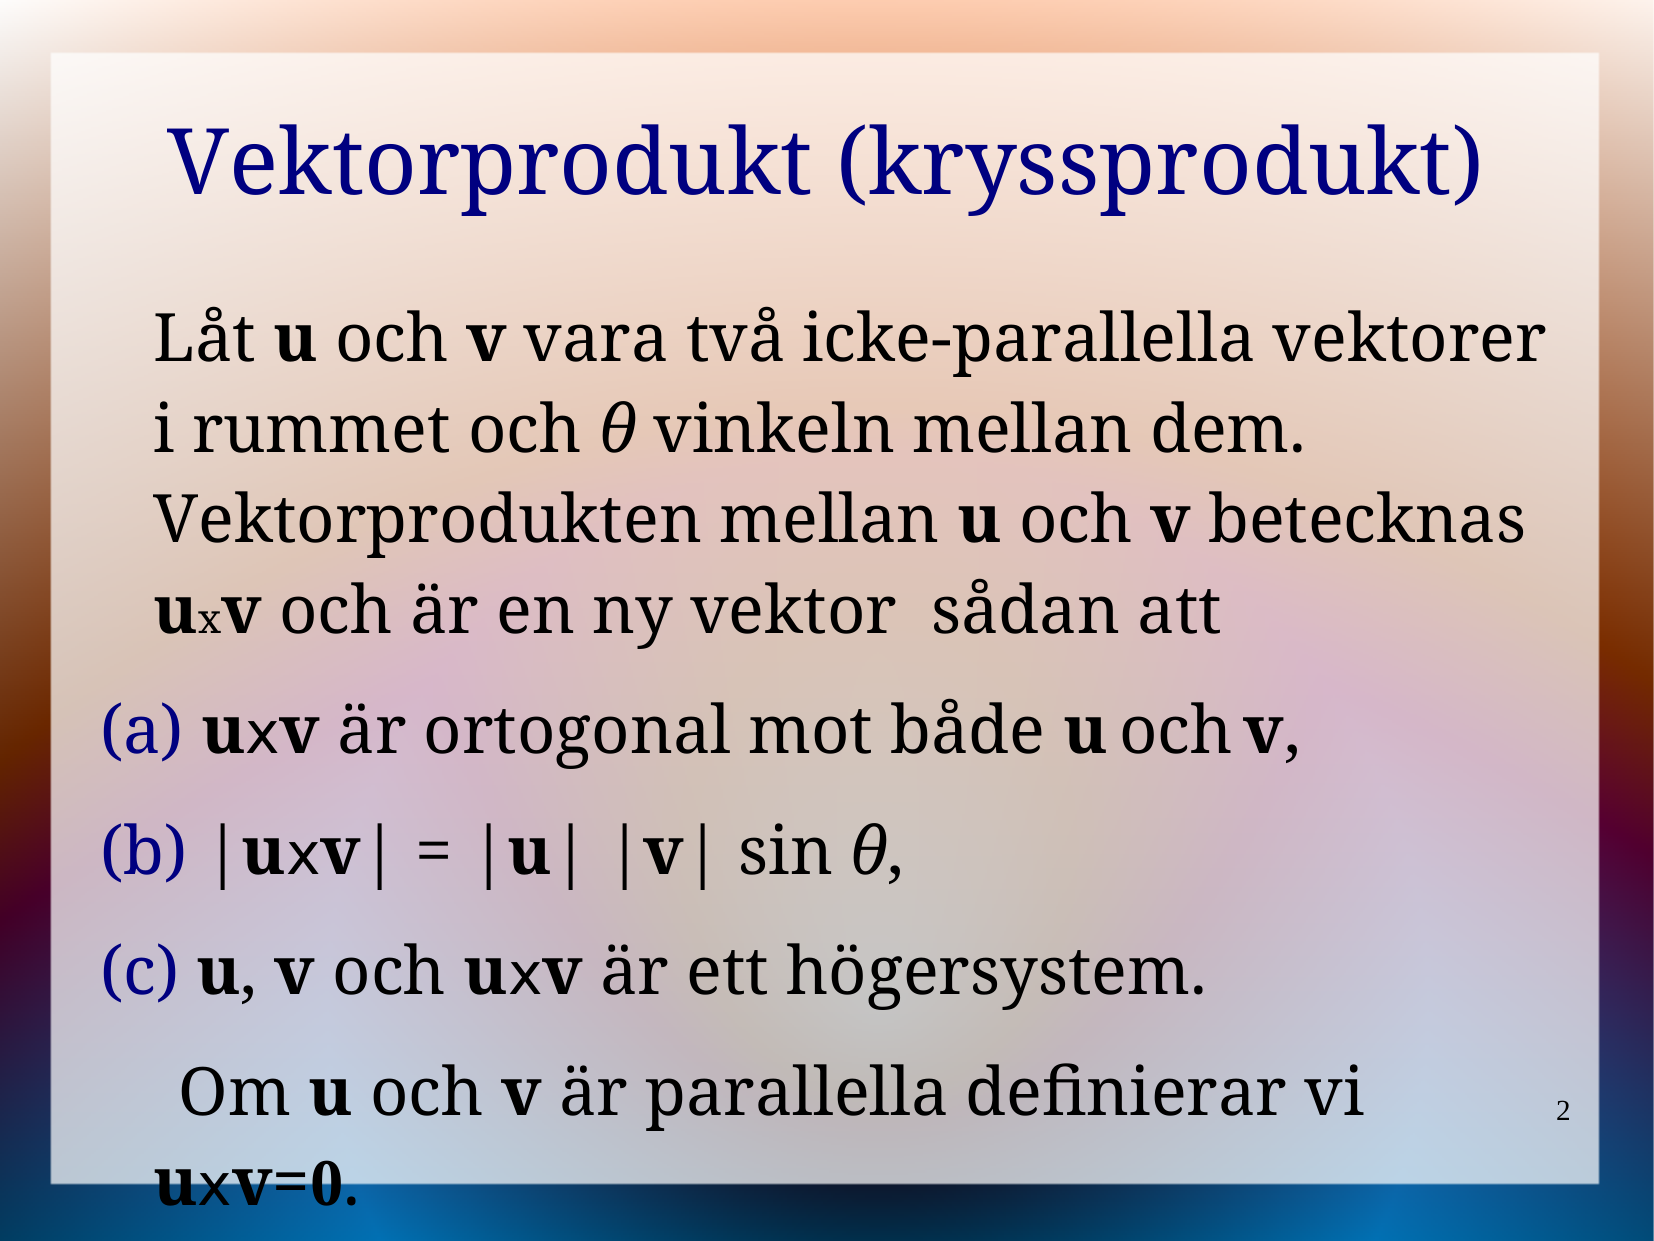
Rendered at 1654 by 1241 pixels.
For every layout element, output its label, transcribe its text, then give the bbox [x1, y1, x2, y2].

title Vektorprodukt (kryssprodukt) [82, 55, 1571, 263]
picture [0, 0, 1654, 1241]
list Låt u och v vara två icke-parallella vektorer i rummet och θ vinkeln mellan dem. Vektorprodukten mellan u och v betecknas uⅹv och är en ny vektor sådan att uxv är ortogonal mot både u och v, |uxv| = |u| |v| sin θ, u, v och uxv är ett högersystem. Om u och v är parallella definierar vi uxv=0. [82, 290, 1571, 1193]
